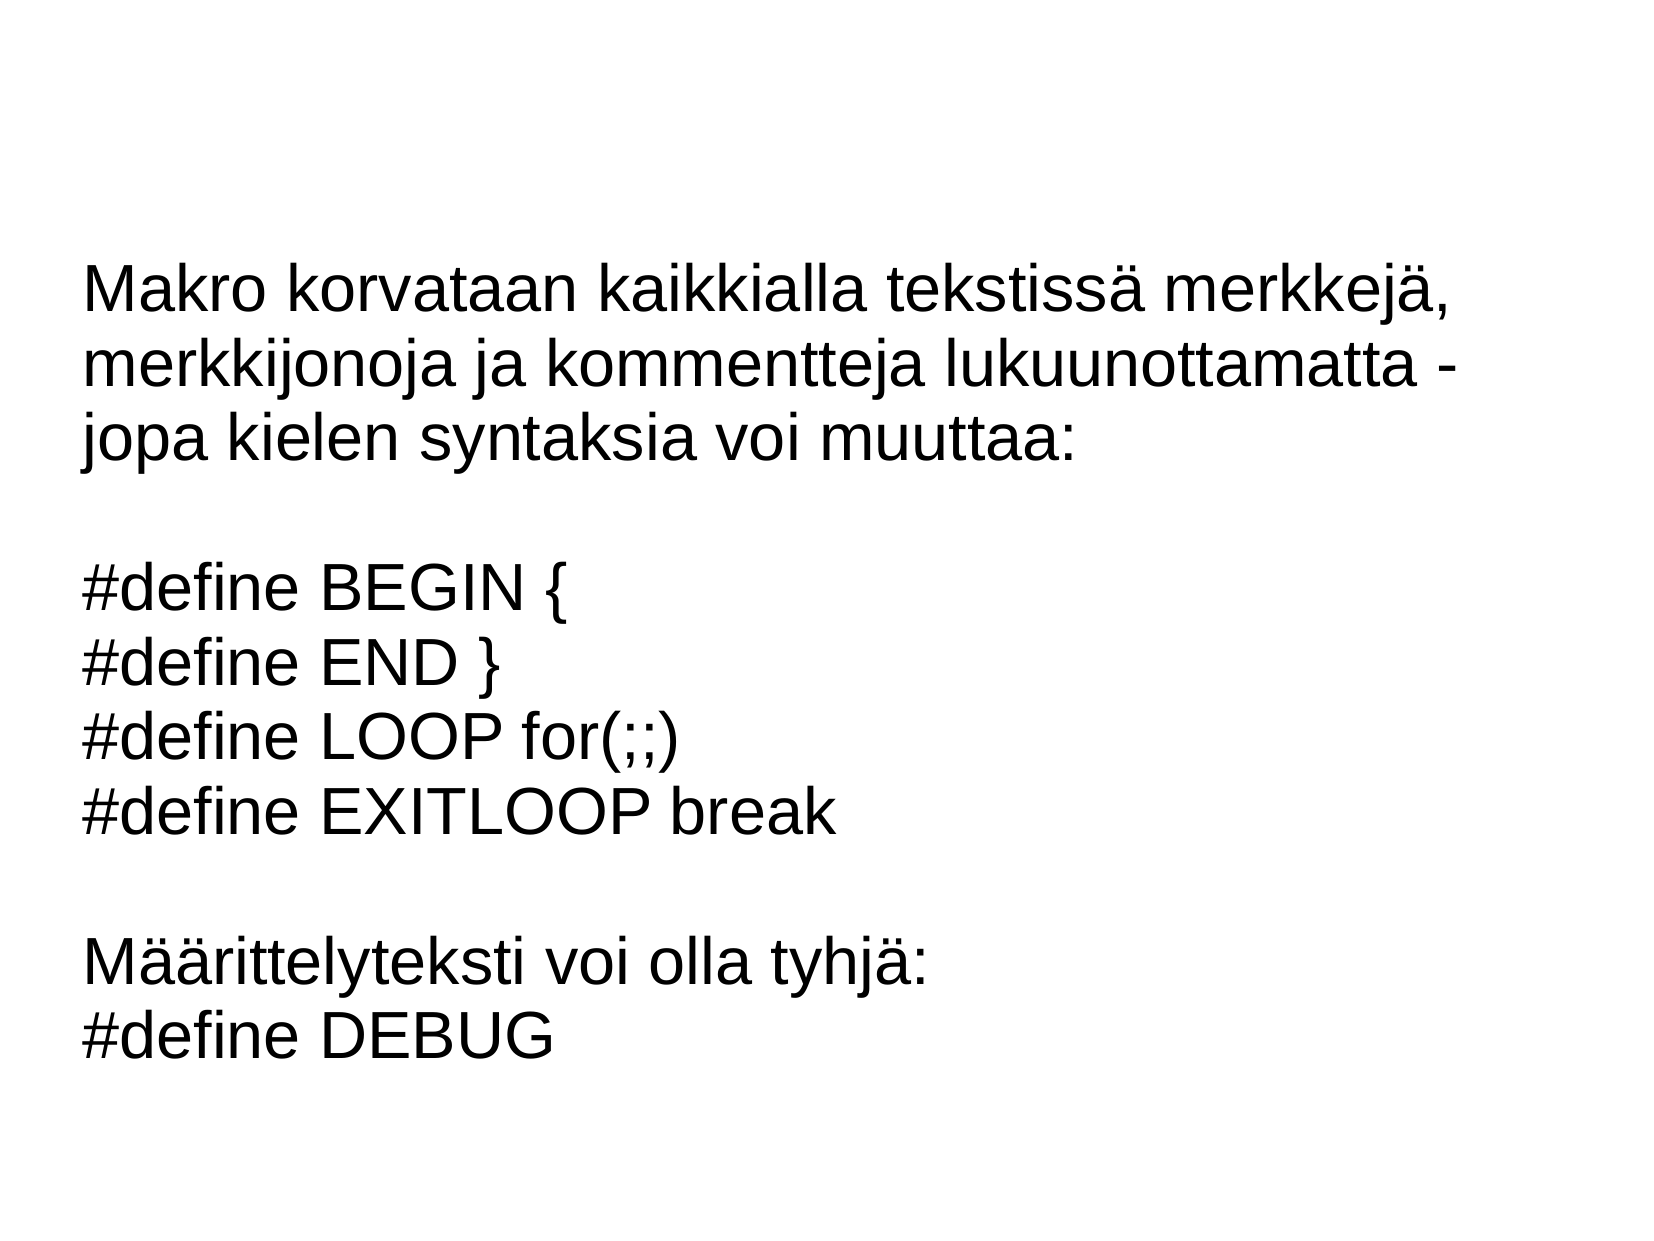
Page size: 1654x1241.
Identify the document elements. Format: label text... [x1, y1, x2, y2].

text_box Makro korvataan kaikkialla tekstissä merkkejä, merkkijonoja ja kommentteja lukuunottamatta - jopa kielen syntaksia voi muuttaa: #define BEGIN { #define END } #define LOOP for(;;) #define EXITLOOP break Määrittelyteksti voi olla tyhjä: #define DEBUG [82, 250, 1571, 1149]
